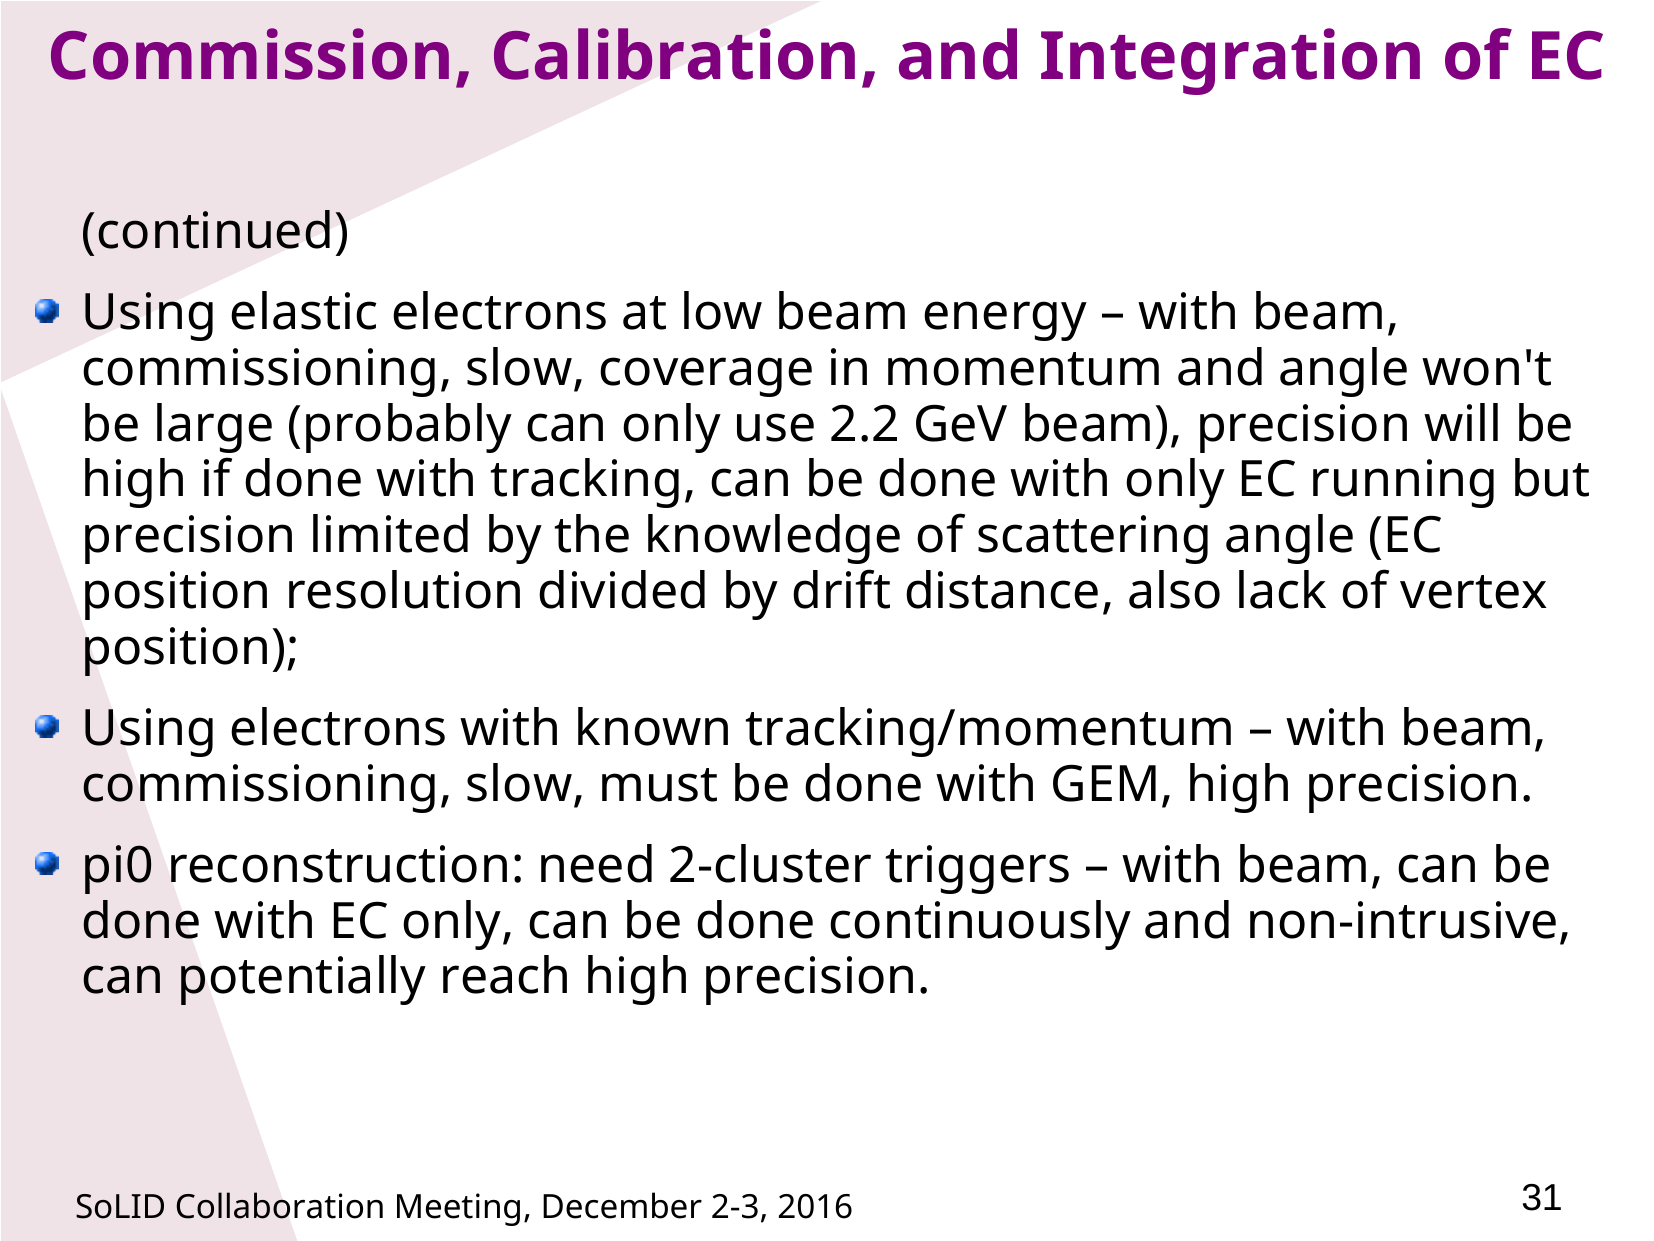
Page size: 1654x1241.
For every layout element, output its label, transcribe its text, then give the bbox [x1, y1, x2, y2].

text_box (continued) Using elastic electrons at low beam energy – with beam, commissioning, slow, coverage in momentum and angle won't be large (probably can only use 2.2 GeV beam), precision will be high if done with tracking, can be done with only EC running but precision limited by the knowledge of scattering angle (EC position resolution divided by drift distance, also lack of vertex position); Using electrons with known tracking/momentum – with beam, commissioning, slow, must be done with GEM, high precision. pi0 reconstruction: need 2-cluster triggers – with beam, can be done with EC only, can be done continuously and non-intrusive, can potentially reach high precision. [21, 196, 1613, 1241]
title Commission, Calibration, and Integration of EC [0, 12, 1653, 151]
